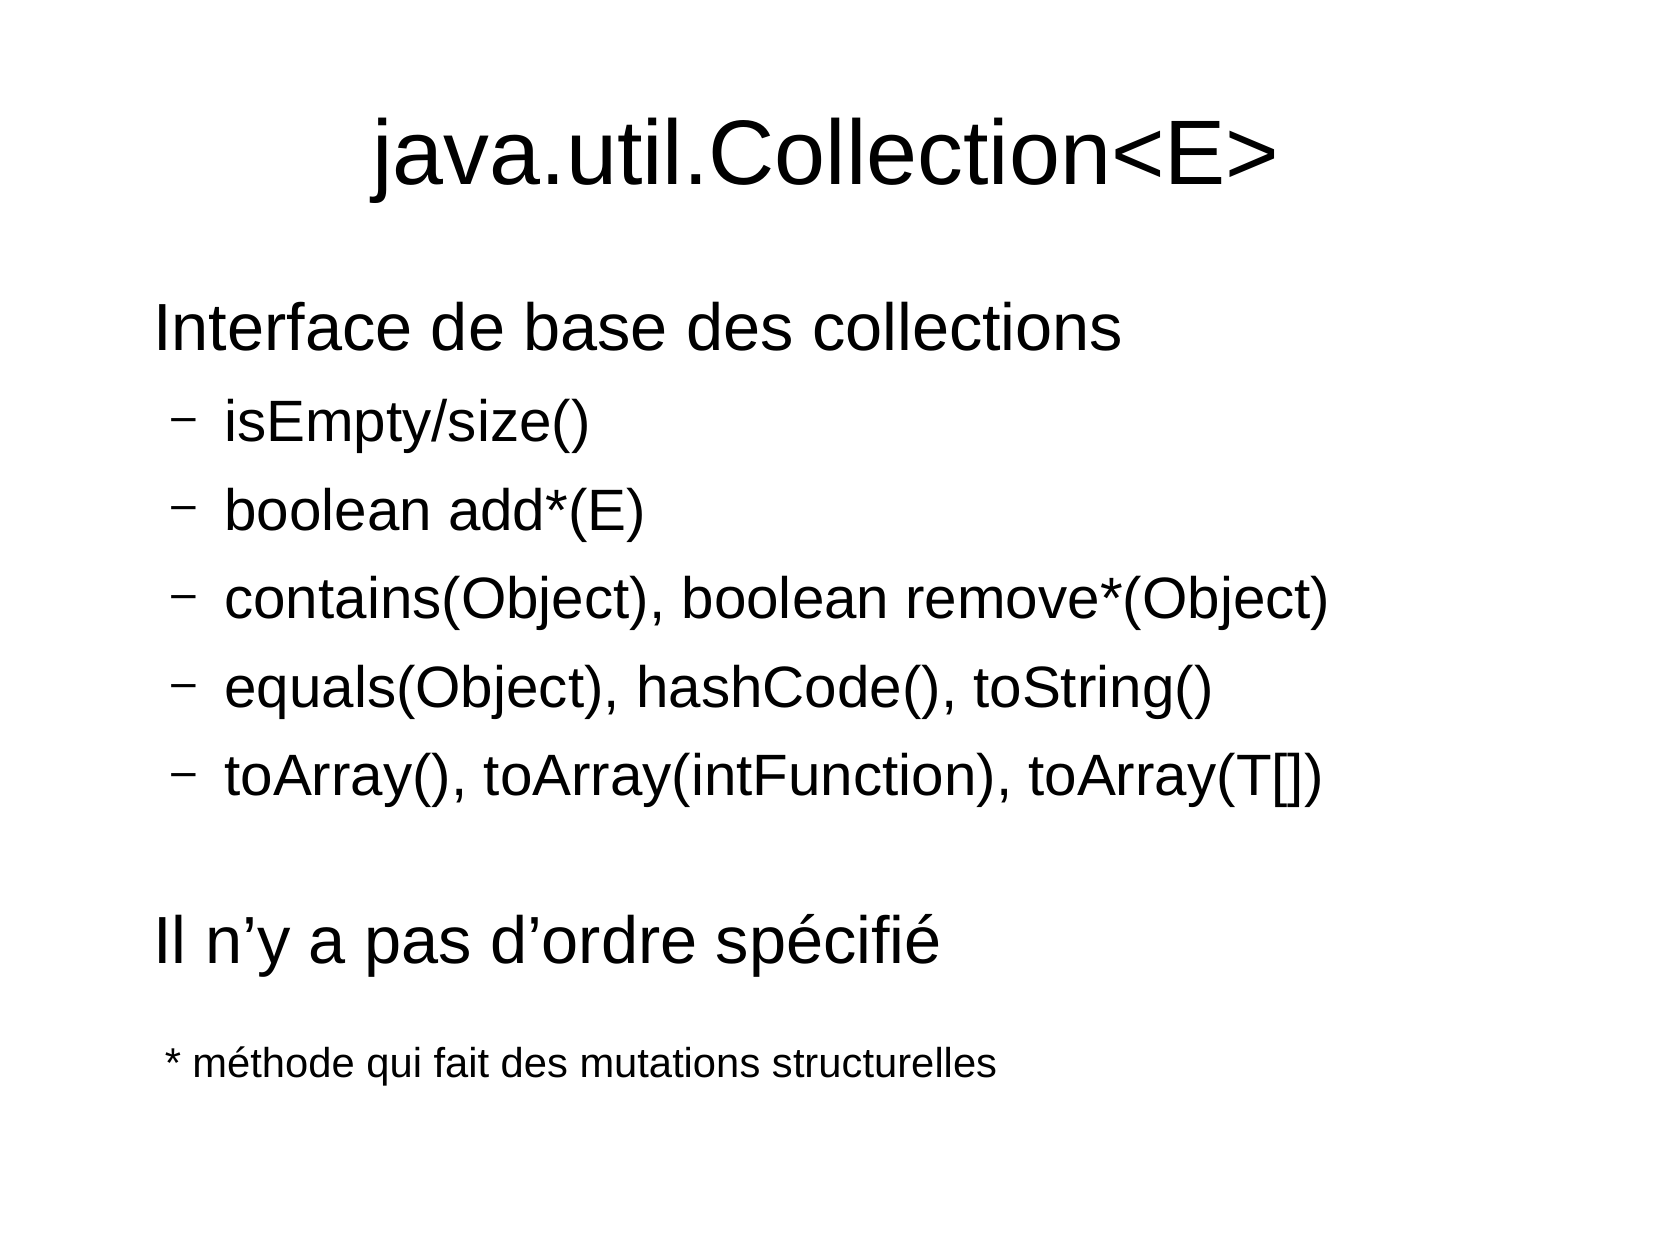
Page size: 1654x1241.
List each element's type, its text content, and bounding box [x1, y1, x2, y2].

title java.util.Collection<E> [82, 49, 1571, 257]
text_box * méthode qui fait des mutations structurelles [150, 1032, 1013, 1108]
list Interface de base des collections isEmpty/size() boolean add*(E) contains(Object), boolean remove*(Object) equals(Object), hashCode(), toString() toArray(), toArray(intFunction), toArray(T[]) Il n’y a pas d’ordre spécifié [82, 290, 1571, 1010]
